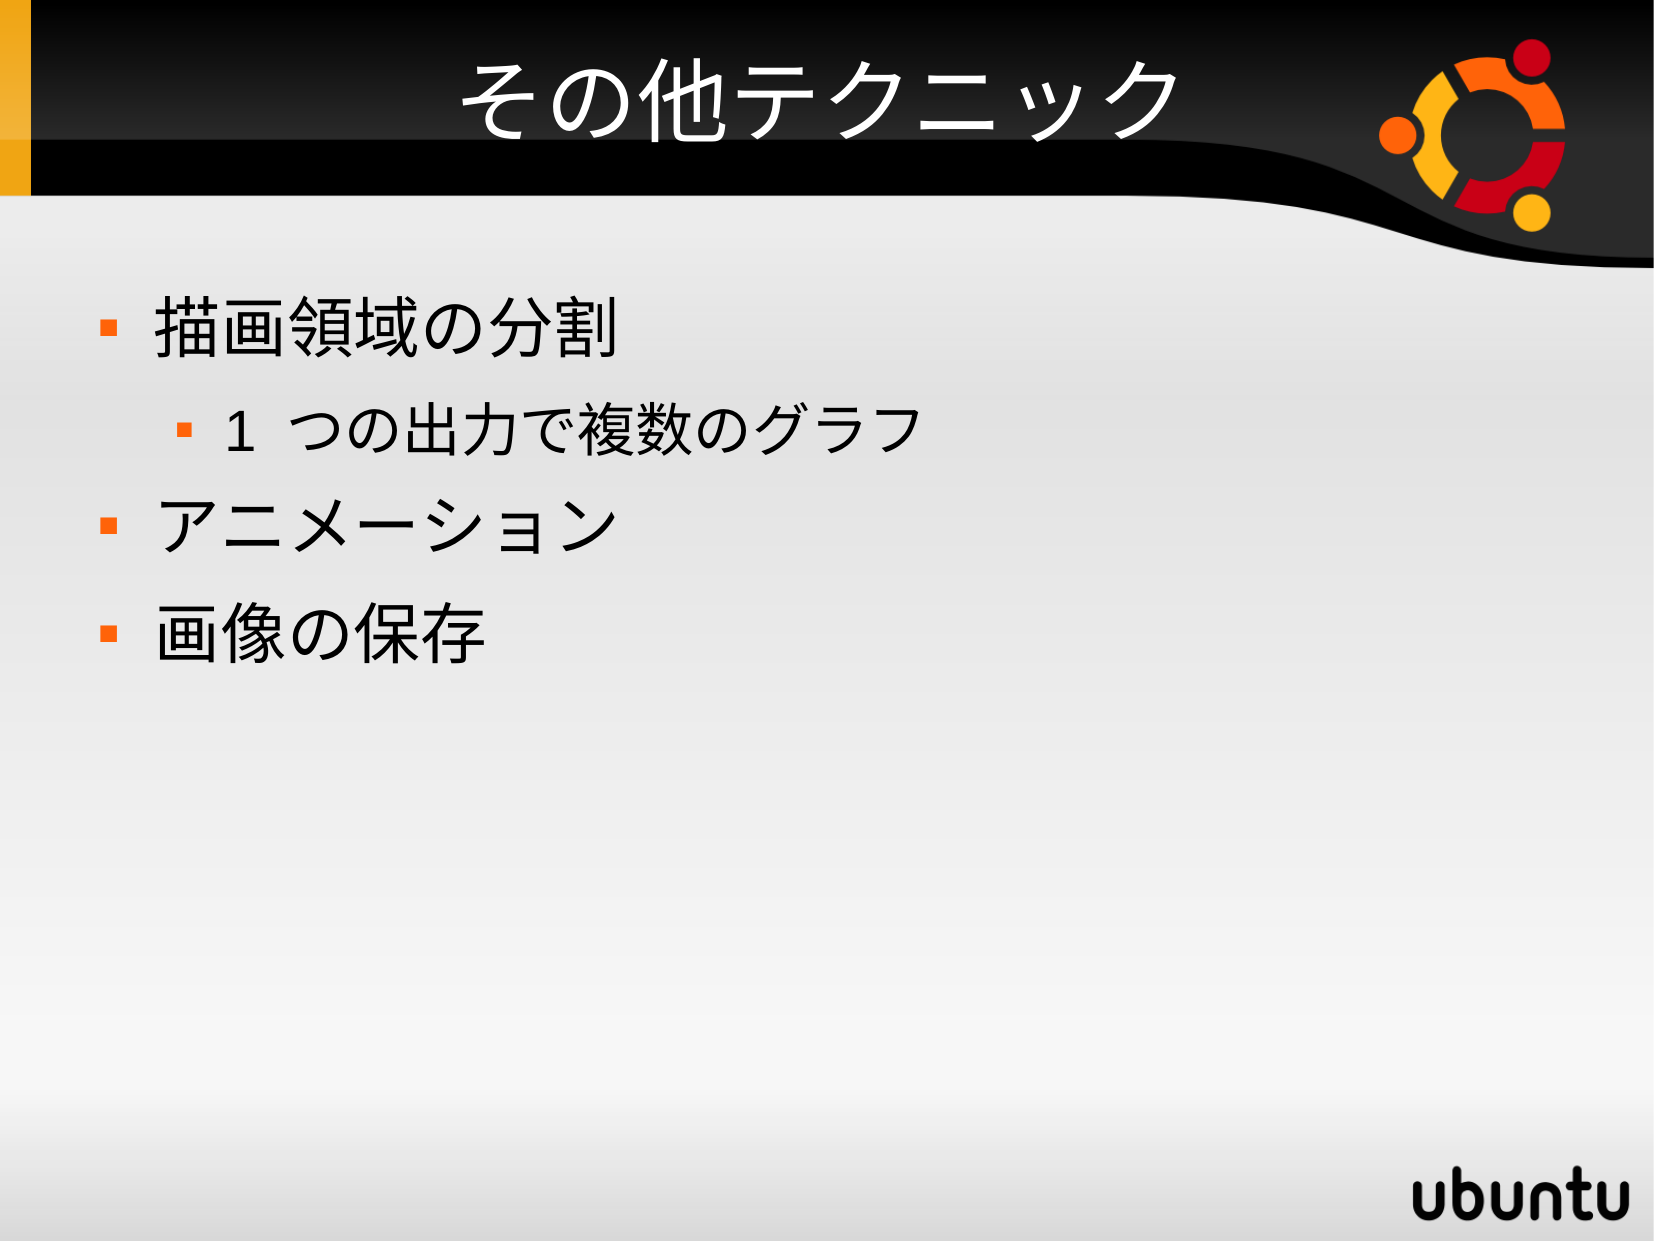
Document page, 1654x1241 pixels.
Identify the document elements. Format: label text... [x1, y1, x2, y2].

picture [0, 0, 1654, 1241]
list 描画領域の分割 1 つの出力で複数のグラフ アニメーション 画像の保存 [82, 290, 1571, 1094]
title その他テクニック [76, 0, 1565, 208]
